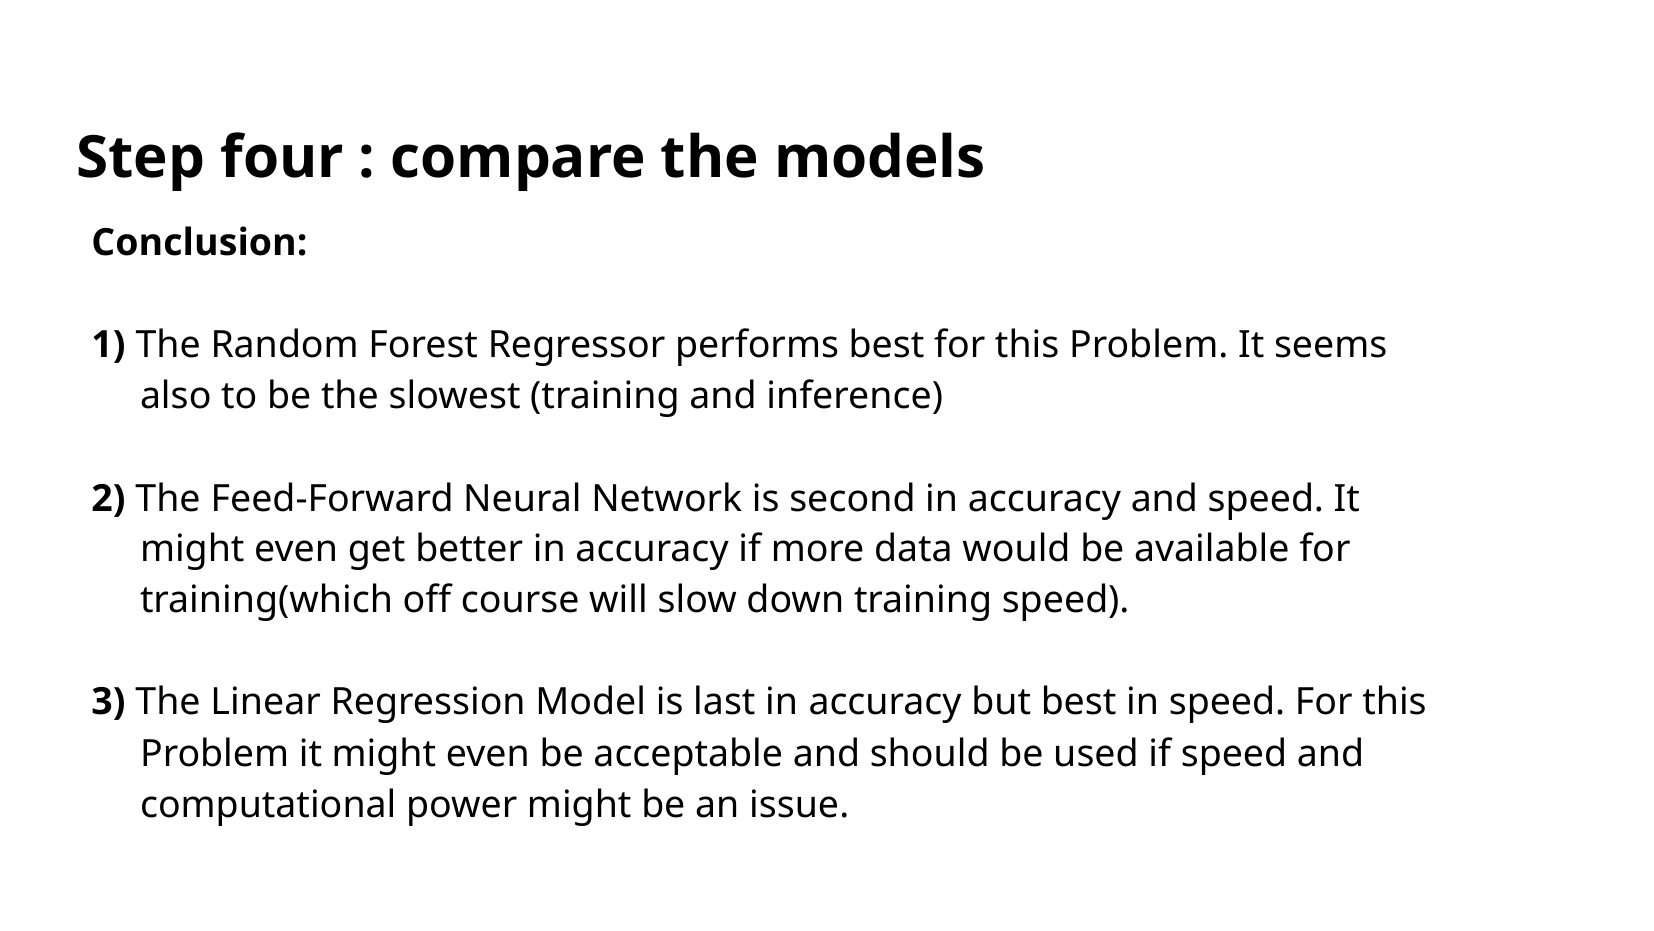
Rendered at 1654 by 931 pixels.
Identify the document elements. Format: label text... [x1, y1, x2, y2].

title Step four : compare the models [76, 76, 1565, 208]
text_box Conclusion: 1) The Random Forest Regressor performs best for this Problem. It seems also to be the slowest (training and inference) 2) The Feed-Forward Neural Network is second in accuracy and speed. It might even get better in accuracy if more data would be available for training(which off course will slow down training speed). 3) The Linear Regression Model is last in accuracy but best in speed. For this Problem it might even be acceptable and should be used if speed and computational power might be an issue. [76, 208, 1576, 889]
